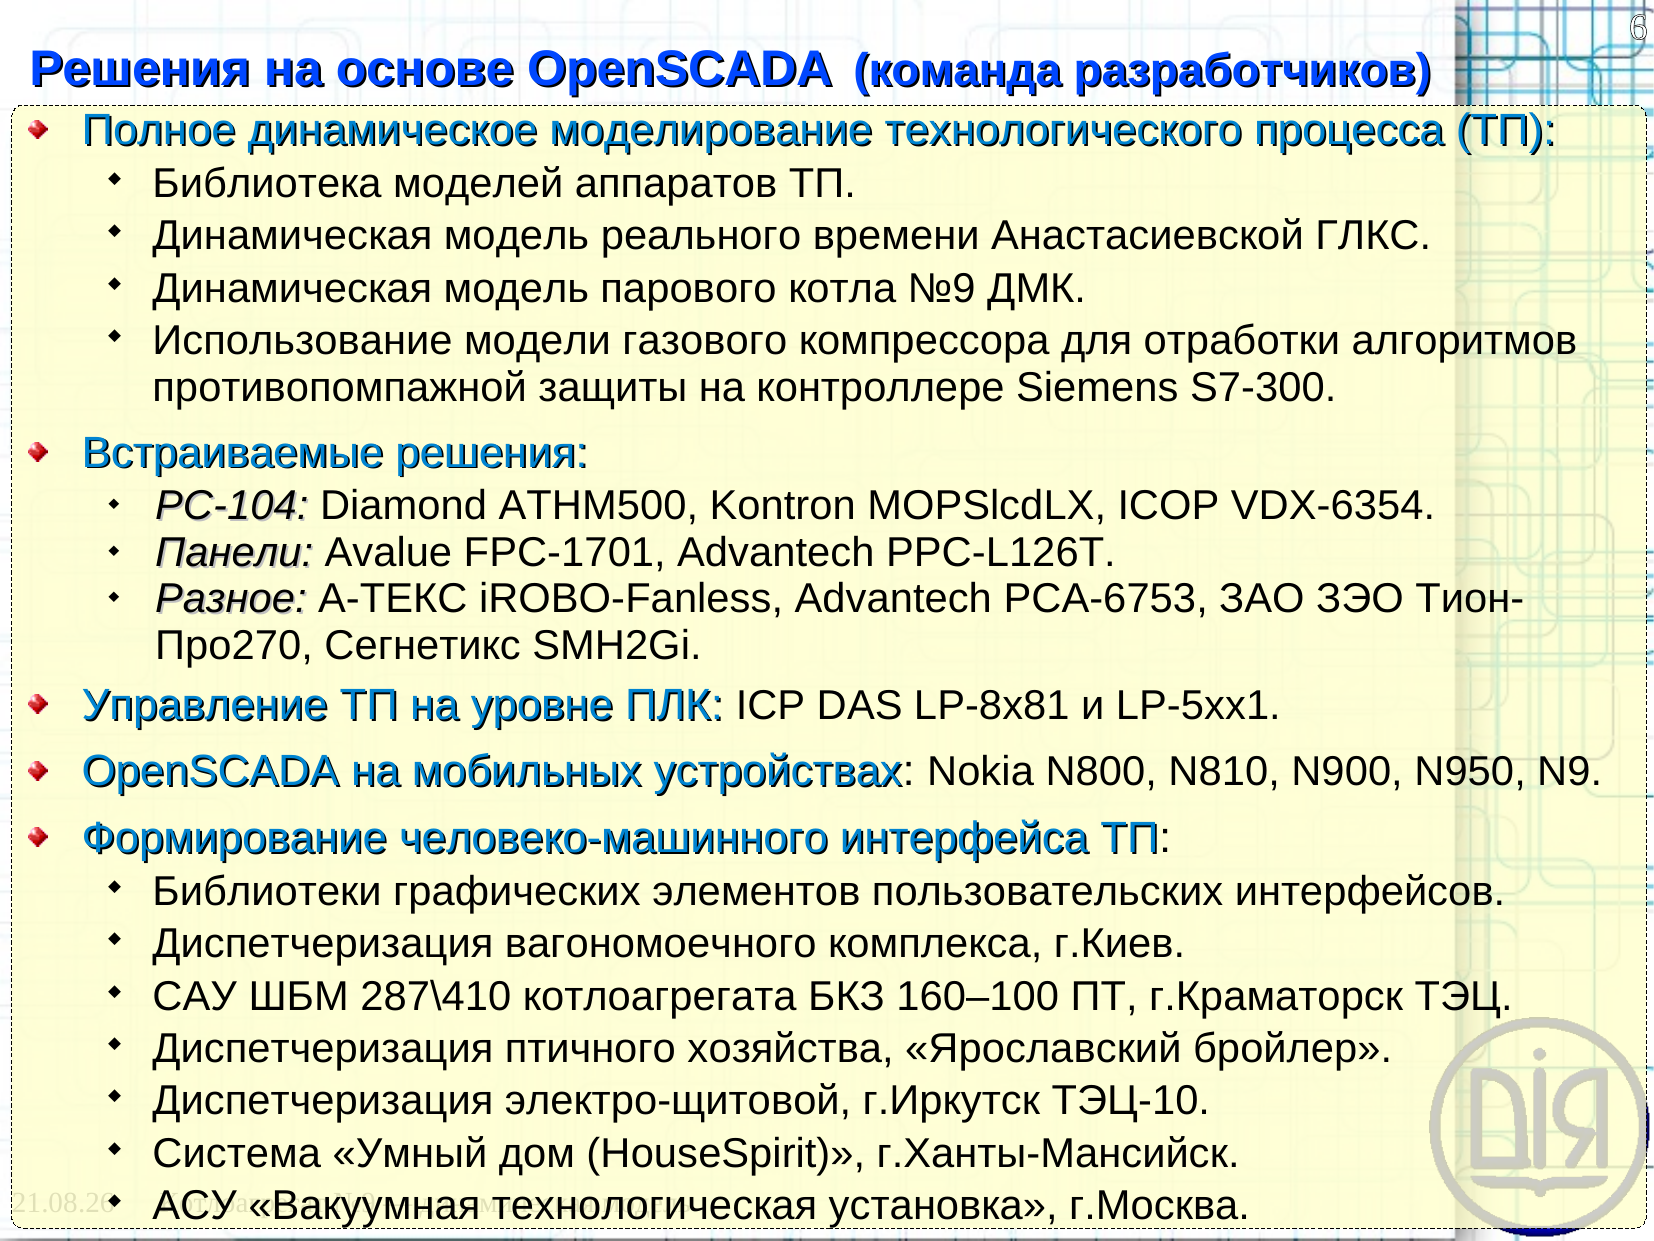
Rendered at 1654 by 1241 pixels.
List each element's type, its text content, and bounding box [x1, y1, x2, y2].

title Решения на основе OpenSCADA (команда разработчиков) [25, 10, 1436, 95]
picture [0, 0, 1654, 1241]
list Полное динамическое моделирование технологического процесса (ТП): Библиотека моделей аппаратов ТП. Динамическая модель реального времени Анастасиевской ГЛКС. Динамическая модель парового котла №9 ДМК. Использование модели газового компрессора для отработки алгоритмов противопомпажной защиты на контроллере Siemens S7-300. Встраиваемые решения: PC-104: Diamond ATHM500, Kontron MOPSlcdLX, ICOP VDX-6354. Панели: Avalue FPC-1701, Advantech PPC-L126T. Разное: А-ТЕКС iROBO-Fanless, Advantech PCA-6753, ЗАО ЗЭО Тион-Про270, Сегнетикс SMH2Gi. Управление ТП на уровне ПЛК: ICP DAS LP-8x81 и LP-5xx1. OpenSCADA на мобильных устройствах: Nokia N800, N810, N900, N950, N9. Формирование человеко-машинного интерфейса ТП: Библиотеки графических элементов пользовательских интерфейсов. Диспетчеризация вагономоечного комплекса, г.Киев. САУ ШБМ 287\410 котлоагрегата БКЗ 160–100 ПТ, г.Краматорск ТЭЦ. Диспетчеризация птичного хозяйства, «Ярославский бройлер». Диспетчеризация электро-щитовой, г.Иркутск ТЭЦ-10. Система «Умный дом (HouseSpirit)», г.Ханты-Мансийск. АСУ «Вакуумная технологическая установка», г.Москва. [11, 105, 1647, 1229]
